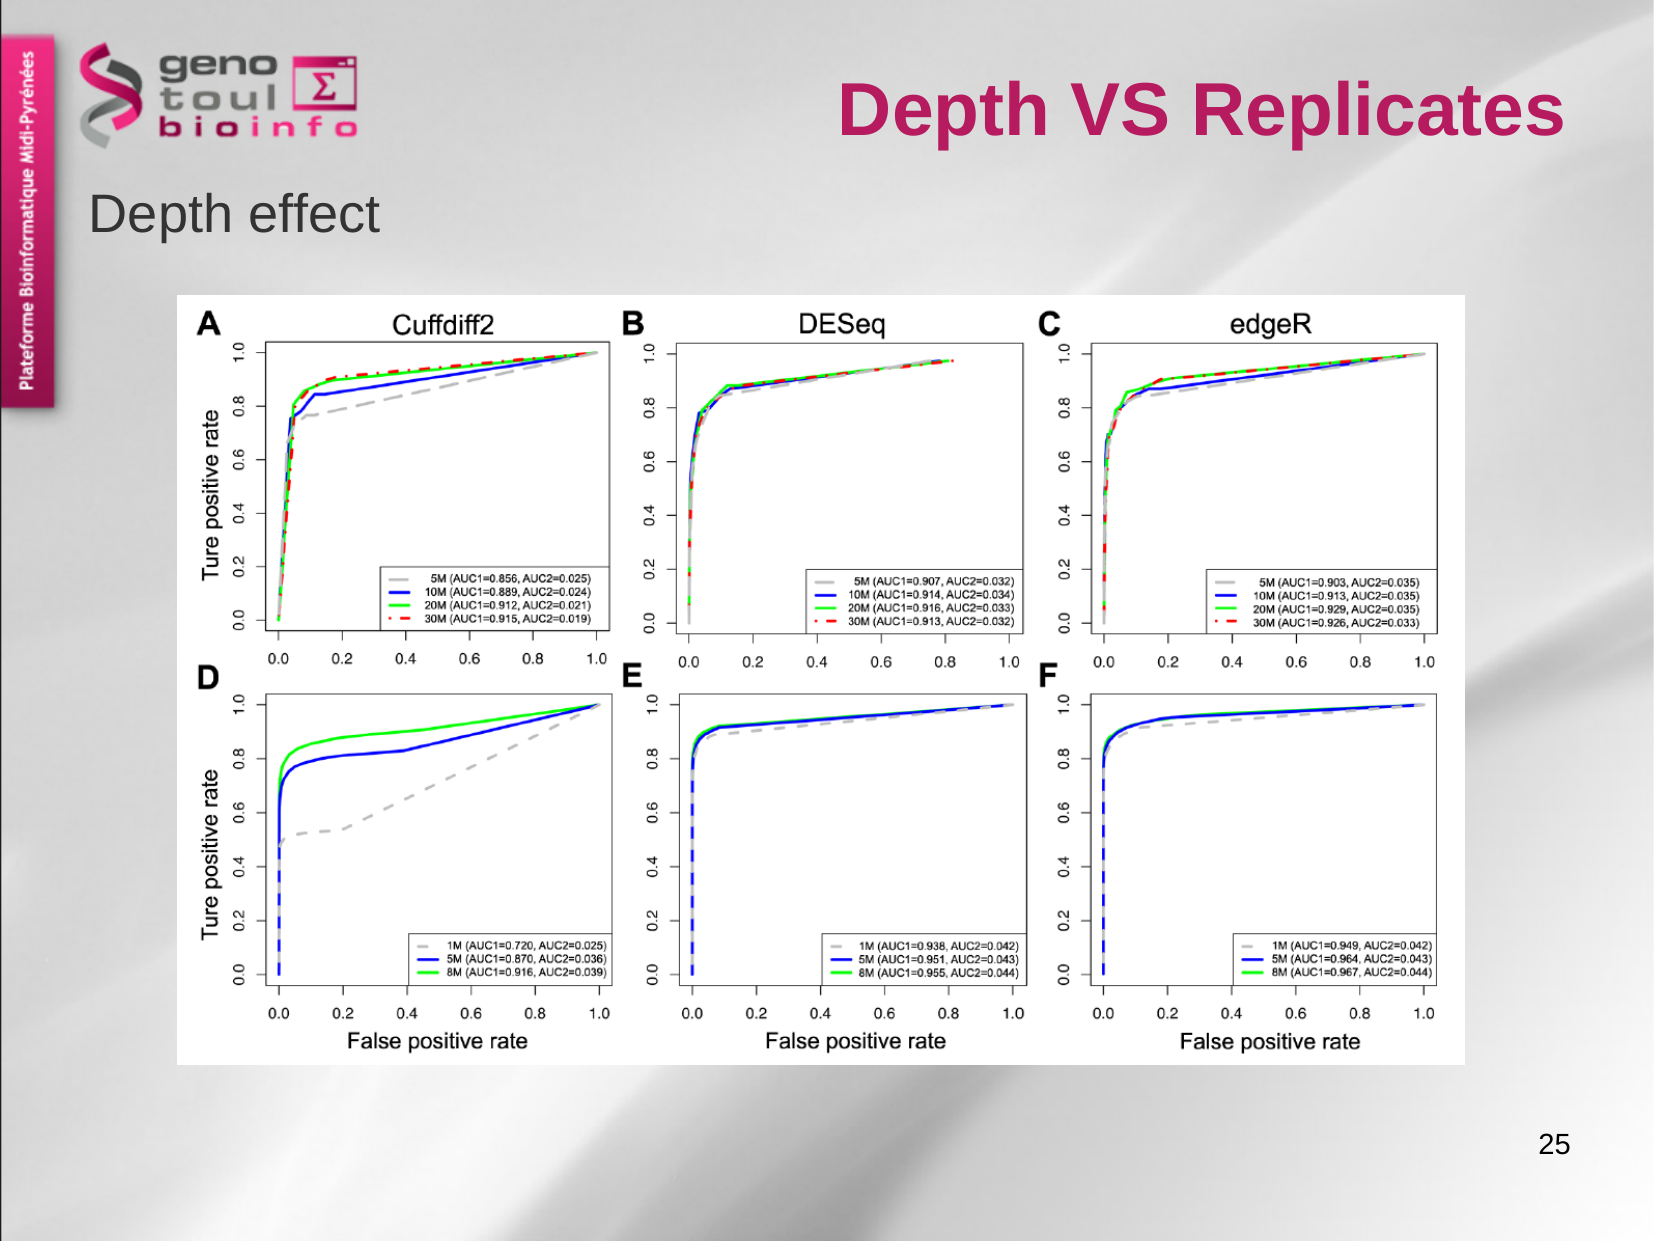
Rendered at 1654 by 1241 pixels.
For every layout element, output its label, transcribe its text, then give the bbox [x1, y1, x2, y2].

list Depth effect [88, 177, 502, 996]
title Depth VS Replicates [82, 49, 1568, 178]
picture [0, 0, 1654, 1241]
